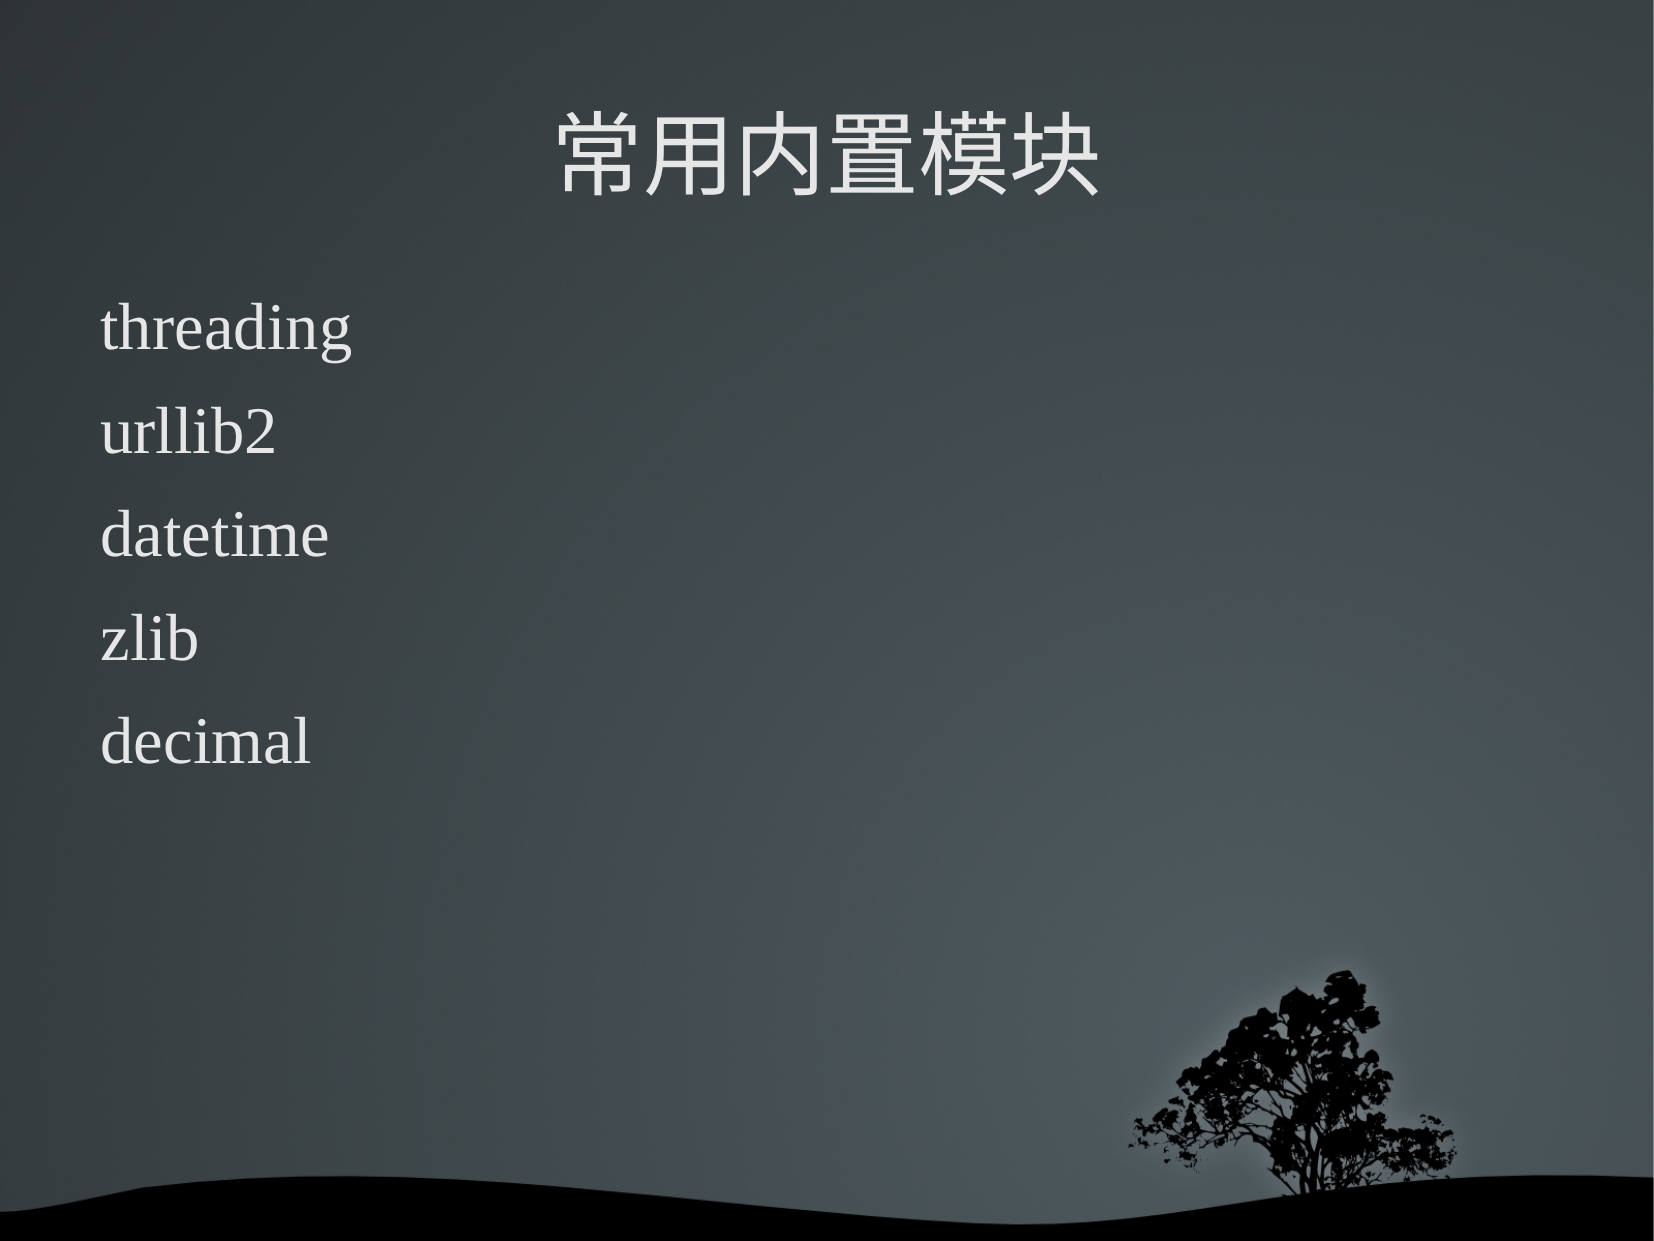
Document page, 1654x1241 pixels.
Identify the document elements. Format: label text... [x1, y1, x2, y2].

title 常用内置模块 [82, 49, 1571, 257]
list threading urllib2 datetime zlib decimal [82, 290, 1571, 1109]
picture [0, 0, 1654, 1241]
